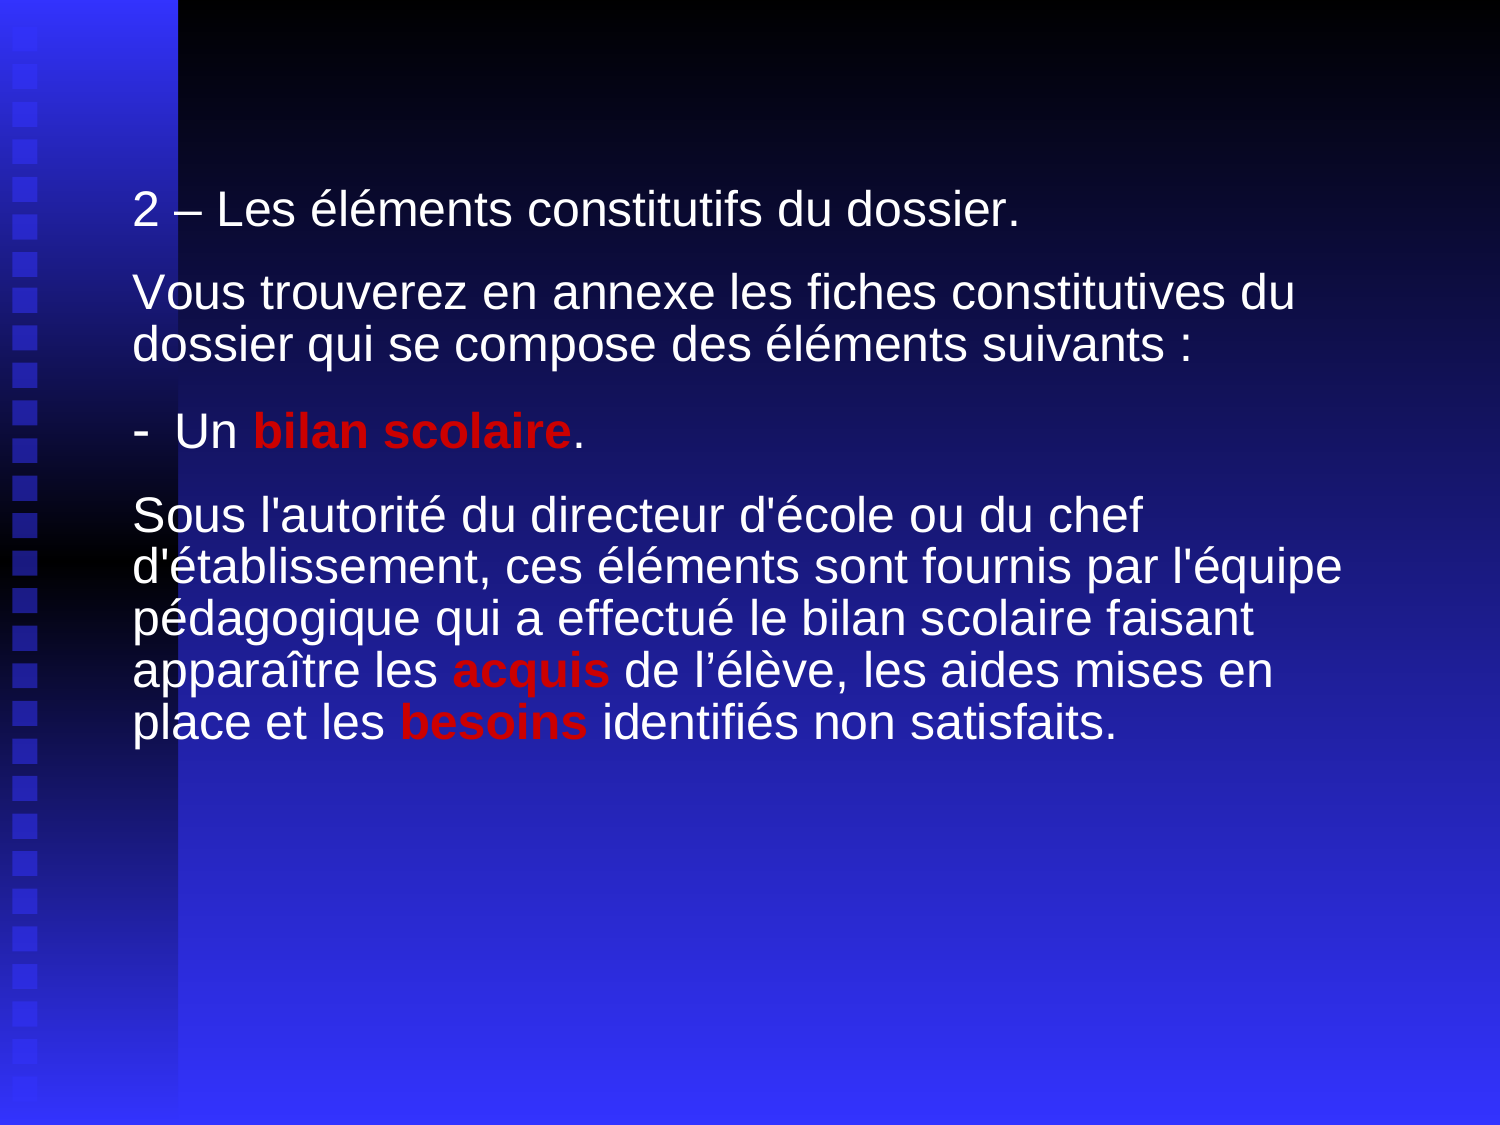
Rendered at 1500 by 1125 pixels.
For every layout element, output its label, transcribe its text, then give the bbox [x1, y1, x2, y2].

text_box 2 – Les éléments constitutifs du dossier. Vous trouverez en annexe les fiches constitutives du dossier qui se compose des éléments suivants : Un bilan scolaire. Sous l'autorité du directeur d'école ou du chef d'établissement, ces éléments sont fournis par l'équipe pédagogique qui a effectué le bilan scolaire faisant apparaître les acquis de l’élève, les aides mises en place et les besoins identifiés non satisfaits. [118, 177, 1406, 846]
